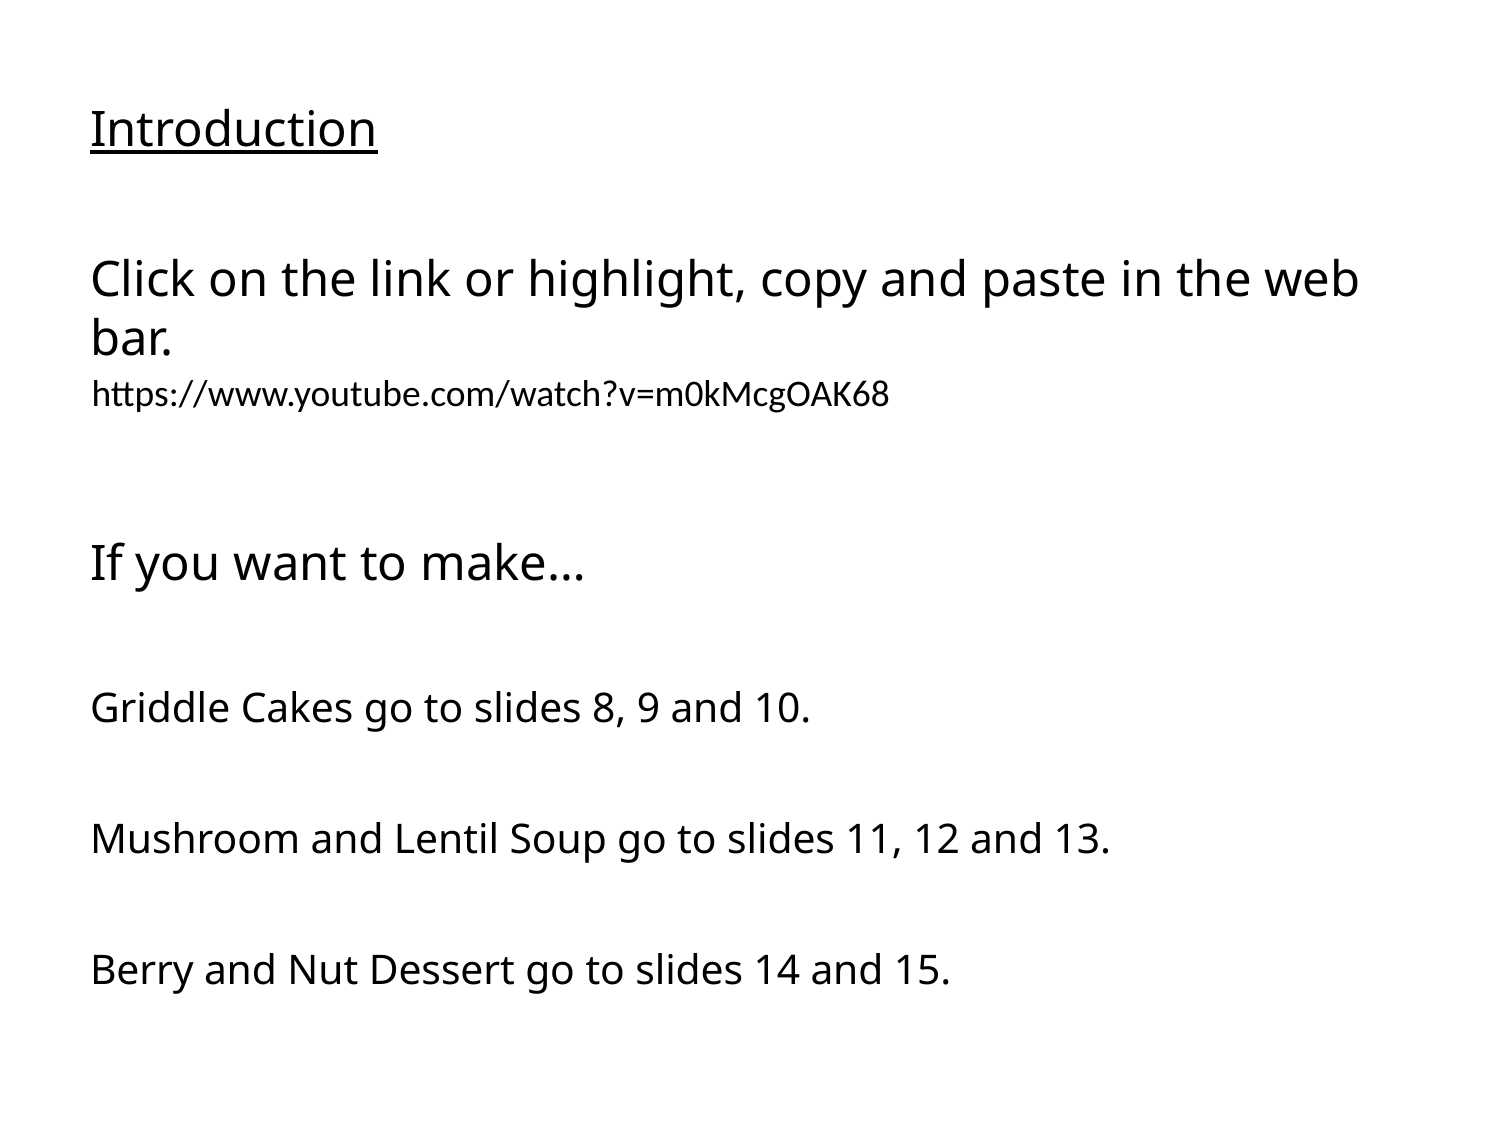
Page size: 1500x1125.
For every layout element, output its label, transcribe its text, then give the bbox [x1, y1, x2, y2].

text_box https://www.youtube.com/watch?v=m0kMcgOAK68 [77, 362, 1152, 422]
list Introduction Click on the link or highlight, copy and paste in the web bar. If you want to make… Griddle Cakes go to slides 8, 9 and 10. Mushroom and Lentil Soup go to slides 11, 12 and 13. Berry and Nut Dessert go to slides 14 and 15. [75, 90, 1426, 1005]
